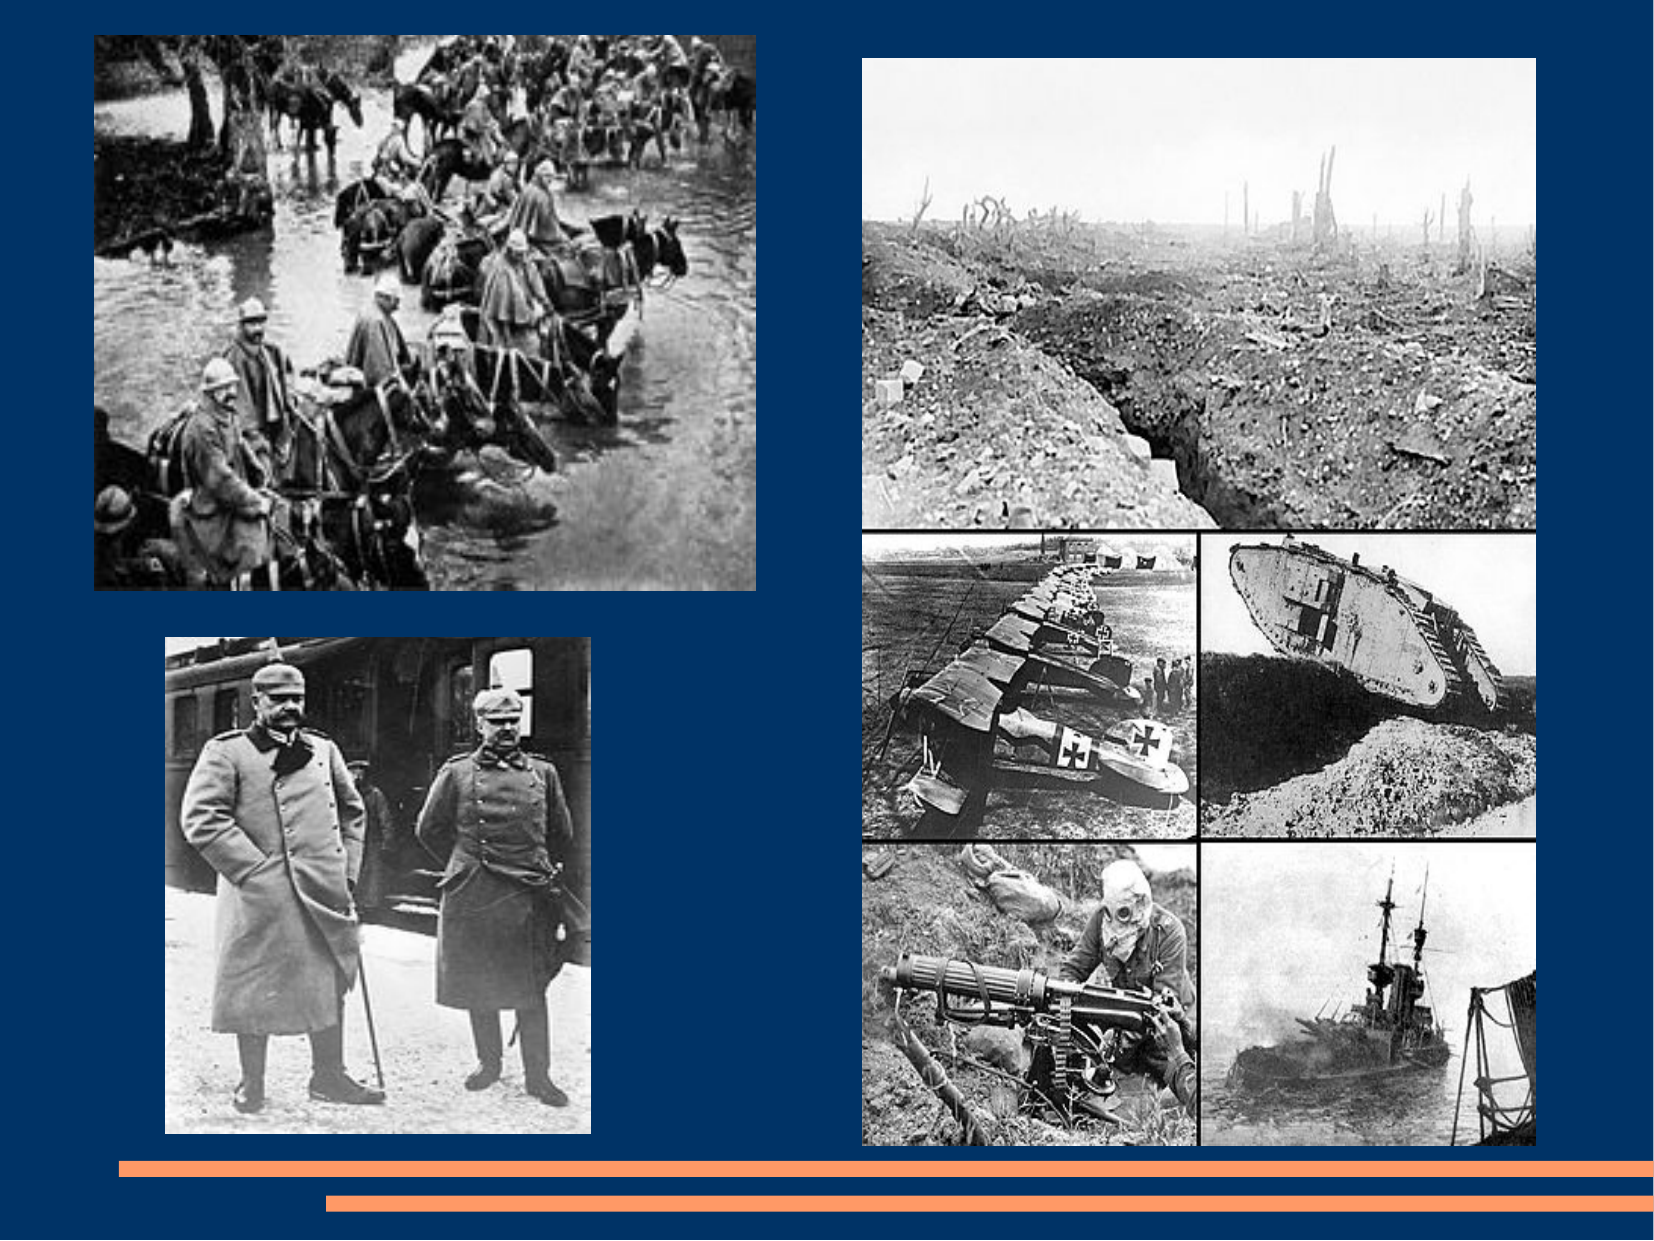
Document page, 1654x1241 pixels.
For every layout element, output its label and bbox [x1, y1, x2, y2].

picture [862, 58, 1536, 1146]
picture [165, 637, 591, 1134]
picture [94, 35, 756, 591]
